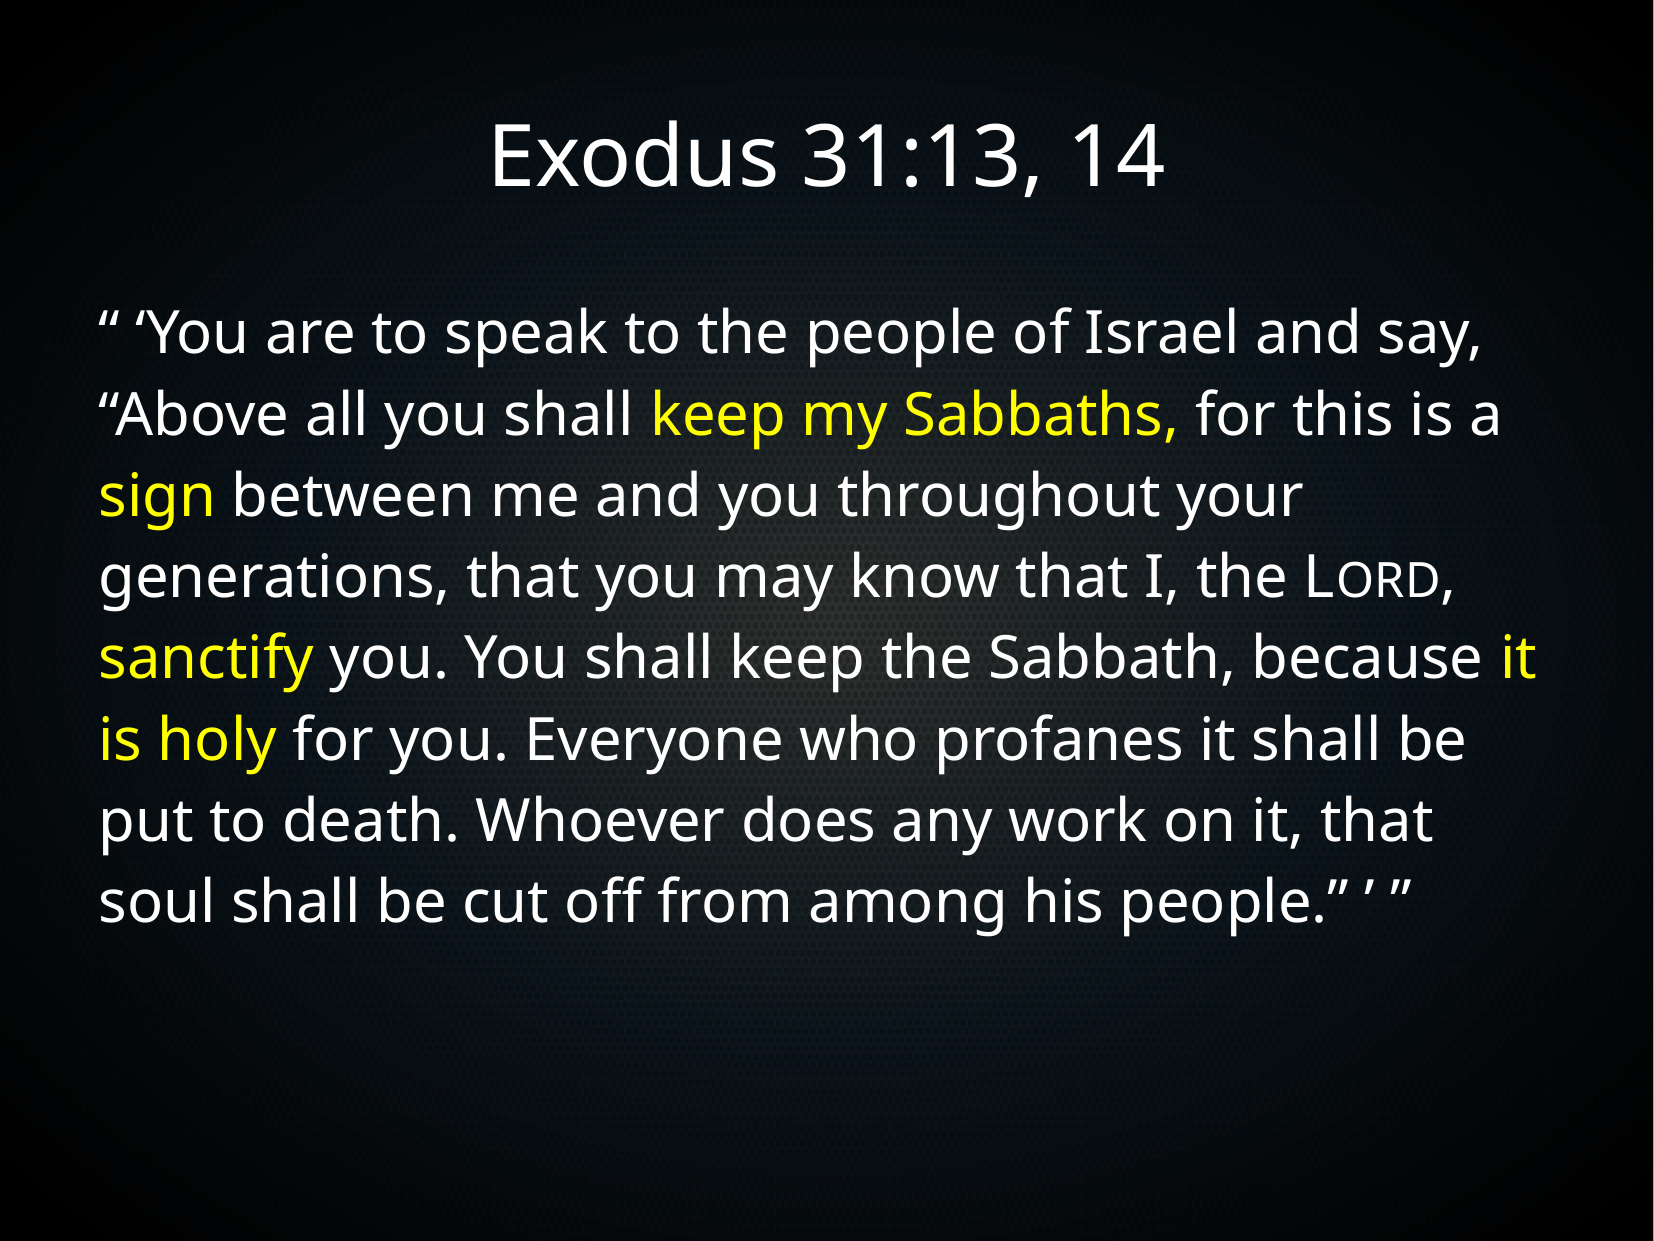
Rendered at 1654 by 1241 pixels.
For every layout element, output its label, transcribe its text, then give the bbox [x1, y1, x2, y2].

list “ ‘You are to speak to the people of Israel and say, “Above all you shall keep my Sabbaths, for this is a sign between me and you throughout your generations, that you may know that I, the LORD, sanctify you. You shall keep the Sabbath, because it is holy for you. Everyone who profanes it shall be put to death. Whoever does any work on it, that soul shall be cut off from among his people.” ’ ” [82, 290, 1538, 1010]
picture [0, 0, 1654, 1241]
title Exodus 31:13, 14 [82, 49, 1571, 257]
